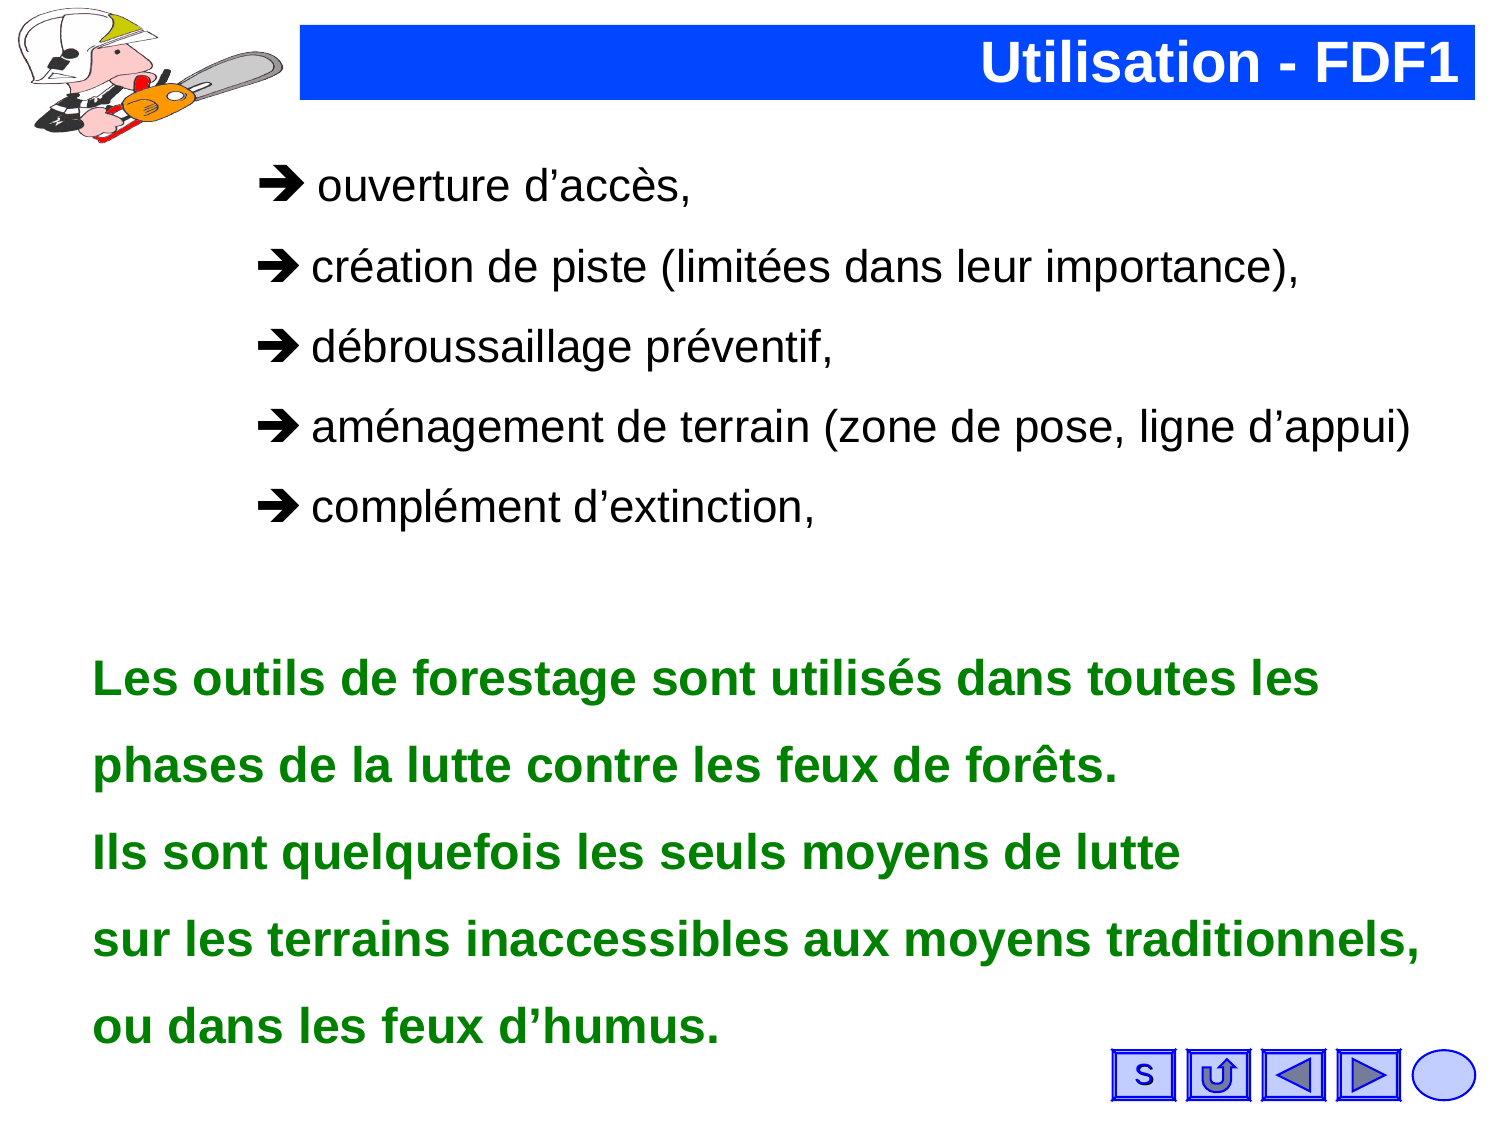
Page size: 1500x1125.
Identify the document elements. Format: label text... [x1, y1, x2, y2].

picture [0, 0, 296, 148]
text_box Utilisation - FDF1 [299, 24, 1475, 100]
text_box  ouverture d’accès,  création de piste (limitées dans leur importance),  débroussaillage préventif,  aménagement de terrain (zone de pose, ligne d’appui)  complément d’extinction, Les outils de forestage sont utilisés dans toutes les phases de la lutte contre les feux de forêts. Ils sont quelquefois les seuls moyens de lutte sur les terrains inaccessibles aux moyens traditionnels, ou dans les feux d’humus. [78, 148, 1437, 1062]
text_box [1412, 1050, 1476, 1101]
